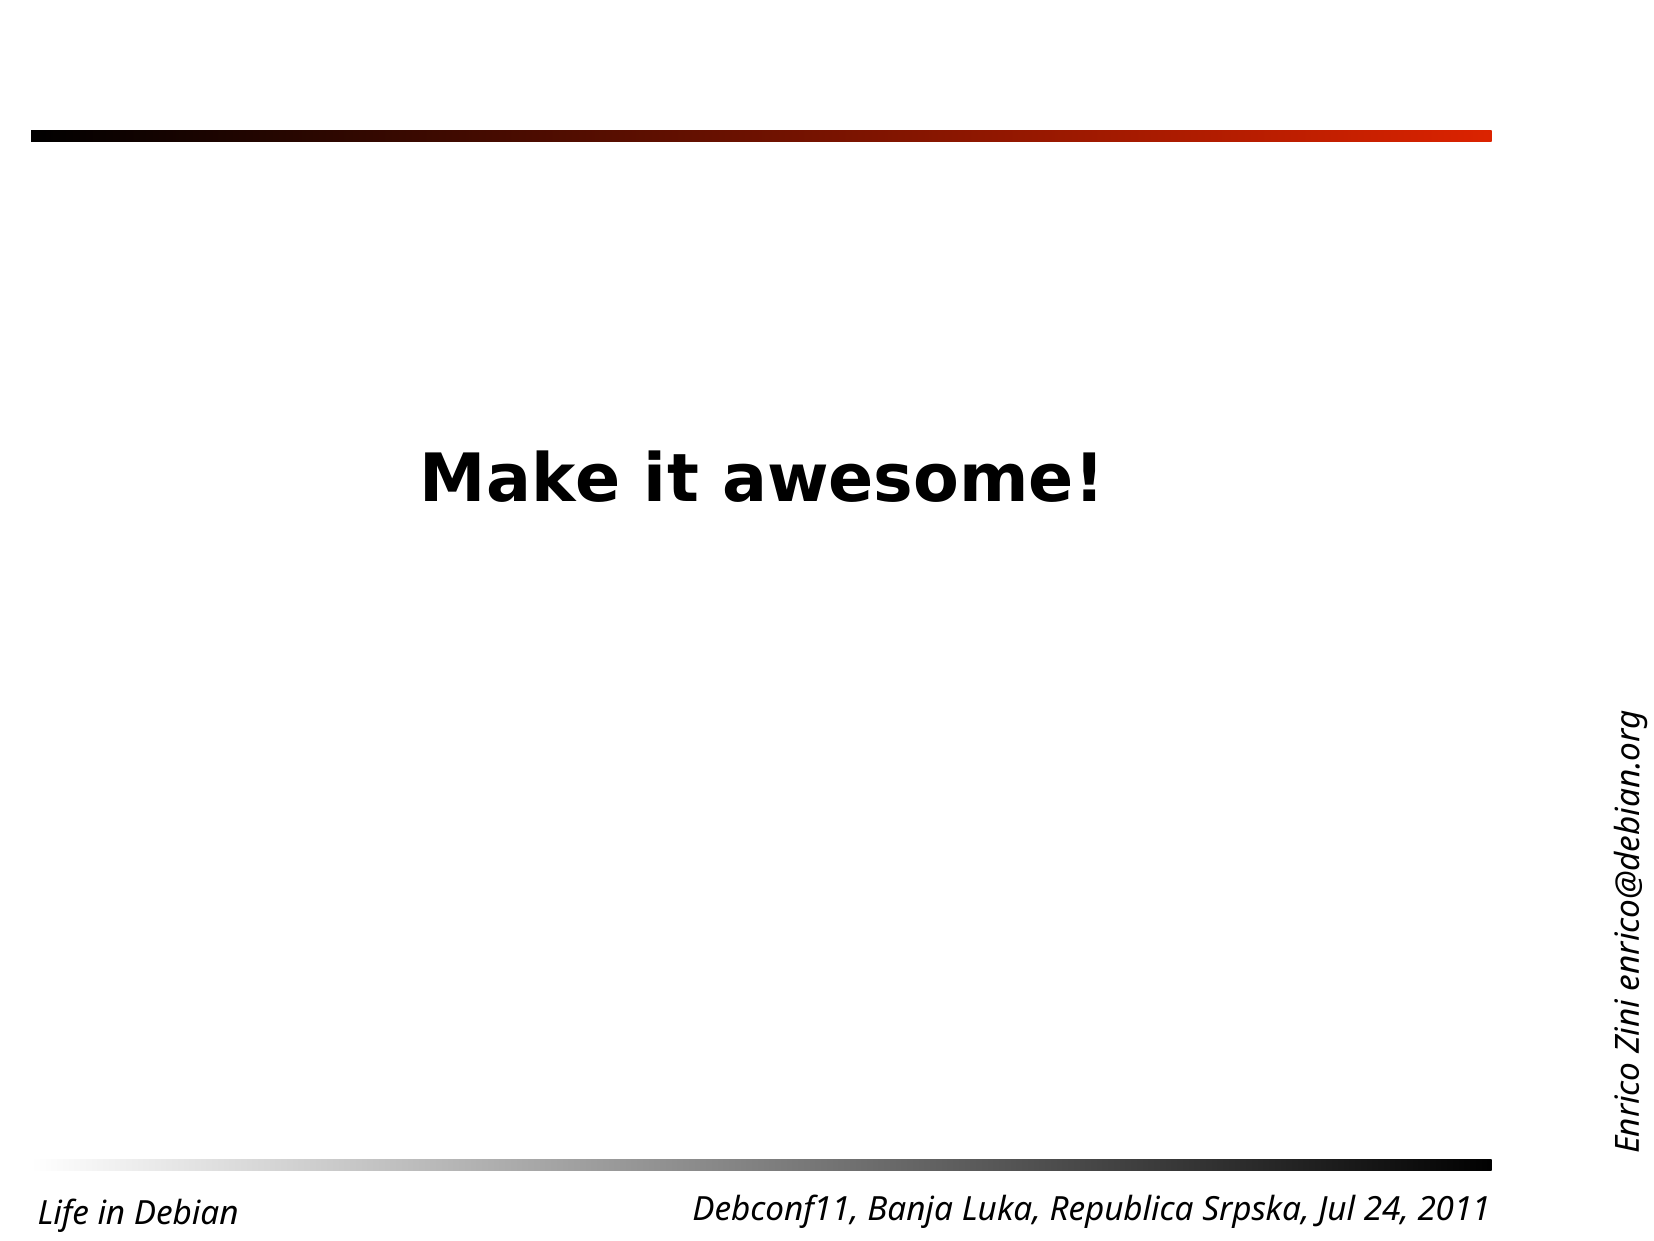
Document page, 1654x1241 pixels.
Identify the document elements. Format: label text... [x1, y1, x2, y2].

text_box Make it awesome! [30, 439, 1495, 517]
